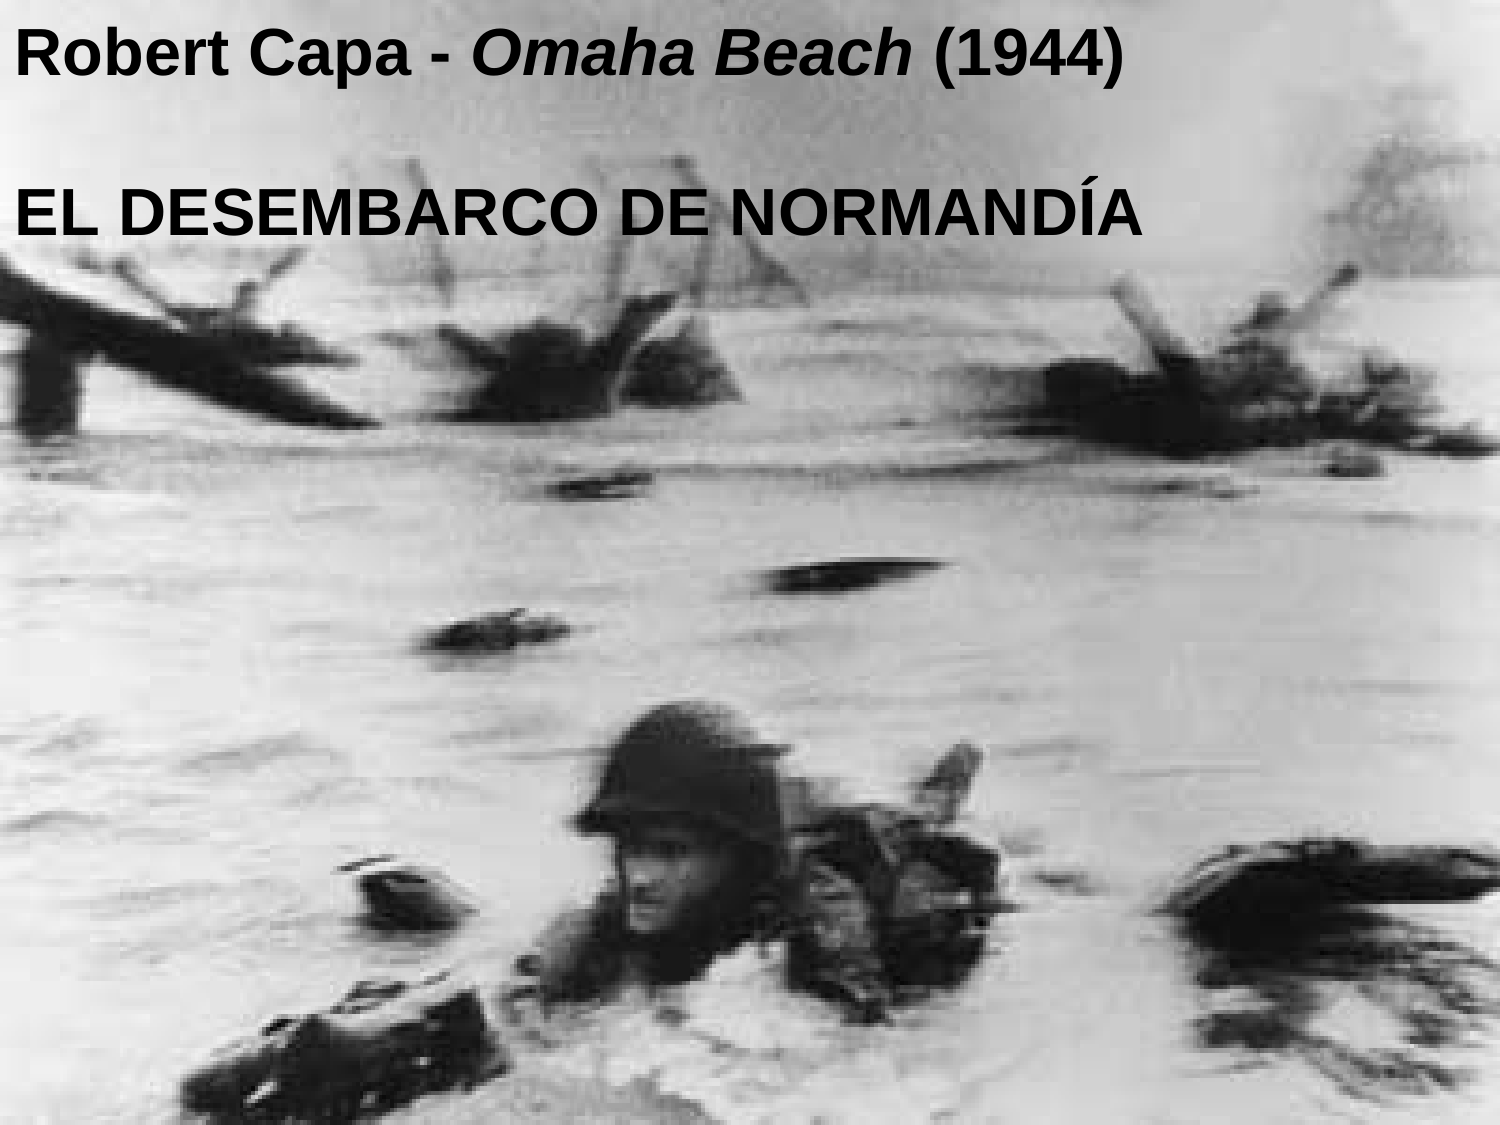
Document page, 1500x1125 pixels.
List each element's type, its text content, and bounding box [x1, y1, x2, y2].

text_box Robert Capa - Omaha Beach (1944) EL DESEMBARCO DE NORMANDÍA [0, 1, 1477, 257]
picture [0, 0, 1500, 1125]
